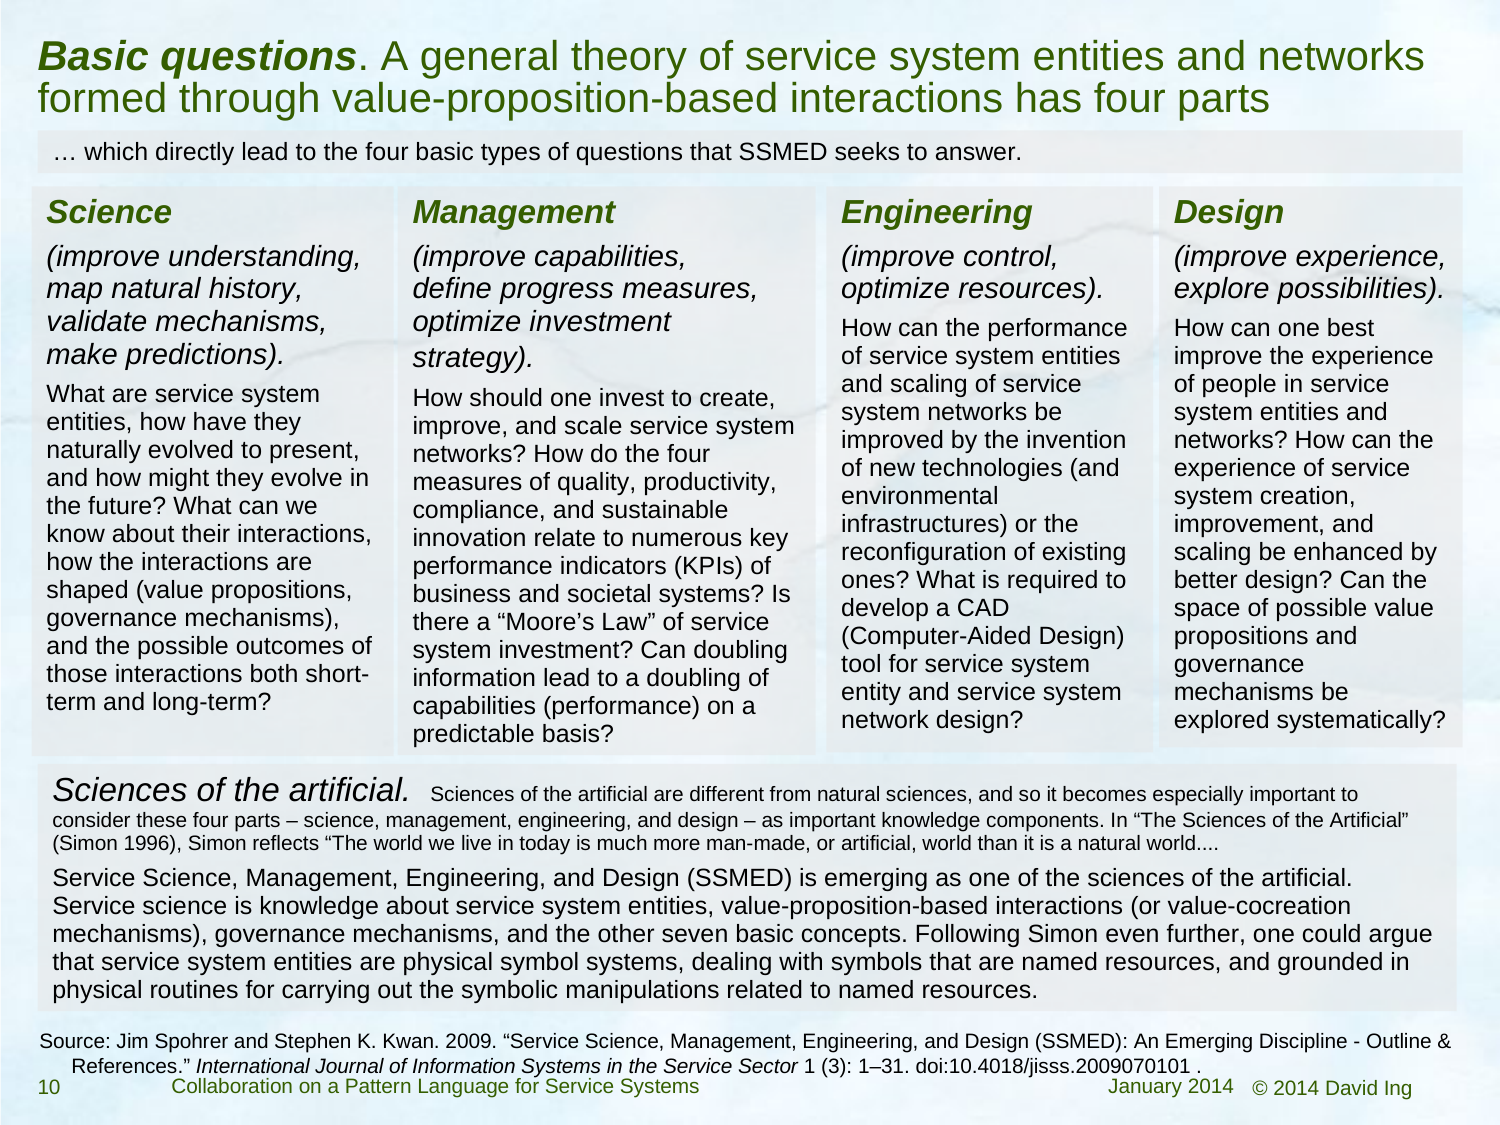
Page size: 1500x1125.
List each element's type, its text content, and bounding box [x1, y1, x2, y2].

text_box Science (improve understanding, map natural history, validate mechanisms, make predictions). What are service system entities, how have they naturally evolved to present, and how might they evolve in the future? What can we know about their interactions, how the interactions are shaped (value propositions, governance mechanisms), and the possible outcomes of those interactions both short-term and long-term? [31, 186, 394, 757]
text_box Management (improve capabilities, define progress measures, optimize investment strategy). How should one invest to create, improve, and scale service system networks? How do the four measures of quality, productivity, compliance, and sustainable innovation relate to numerous key performance indicators (KPIs) of business and societal systems? Is there a “Moore’s Law” of service system investment? Can doubling information lead to a doubling of capabilities (performance) on a predictable basis? [397, 186, 816, 756]
title Basic questions. A general theory of service system entities and networks formed through value-proposition-based interactions has four parts [37, 37, 1463, 130]
text_box Engineering (improve control, optimize resources). How can the performance of service system entities and scaling of service system networks be improved by the invention of new technologies (and environmental infrastructures) or the reconfiguration of existing ones? What is required to develop a CAD (Computer-Aided Design) tool for service system entity and service system network design? [826, 186, 1154, 753]
text_box Sciences of the artificial. Sciences of the artificial are different from natural sciences, and so it becomes especially important to consider these four parts – science, management, engineering, and design – as important knowledge components. In “The Sciences of the Artificial” (Simon 1996), Simon reflects “The world we live in today is much more man-made, or artificial, world than it is a natural world.... Service Science, Management, Engineering, and Design (SSMED) is emerging as one of the sciences of the artificial. Service science is knowledge about service system entities, value-proposition-based interactions (or value-cocreation mechanisms), governance mechanisms, and the other seven basic concepts. Following Simon even further, one could argue that service system entities are physical symbol systems, dealing with symbols that are named resources, and grounded in physical routines for carrying out the symbolic manipulations related to named resources. [37, 763, 1457, 1012]
text_box … which directly lead to the four basic types of questions that SSMED seeks to answer. [37, 130, 1463, 174]
text_box Design (improve experience, explore possibilities). How can one best improve the experience of people in service system entities and networks? How can the experience of service system creation, improvement, and scaling be enhanced by better design? Can the space of possible value propositions and governance mechanisms be explored systematically? [1159, 186, 1463, 748]
picture [0, 0, 1500, 1125]
text_box Source: Jim Spohrer and Stephen K. Kwan. 2009. “Service Science, Management, Engineering, and Design (SSMED): An Emerging Discipline - Outline & References.” International Journal of Information Systems in the Service Sector 1 (3): 1–31. doi:10.4018/jisss.2009070101 . [24, 1020, 1495, 1108]
